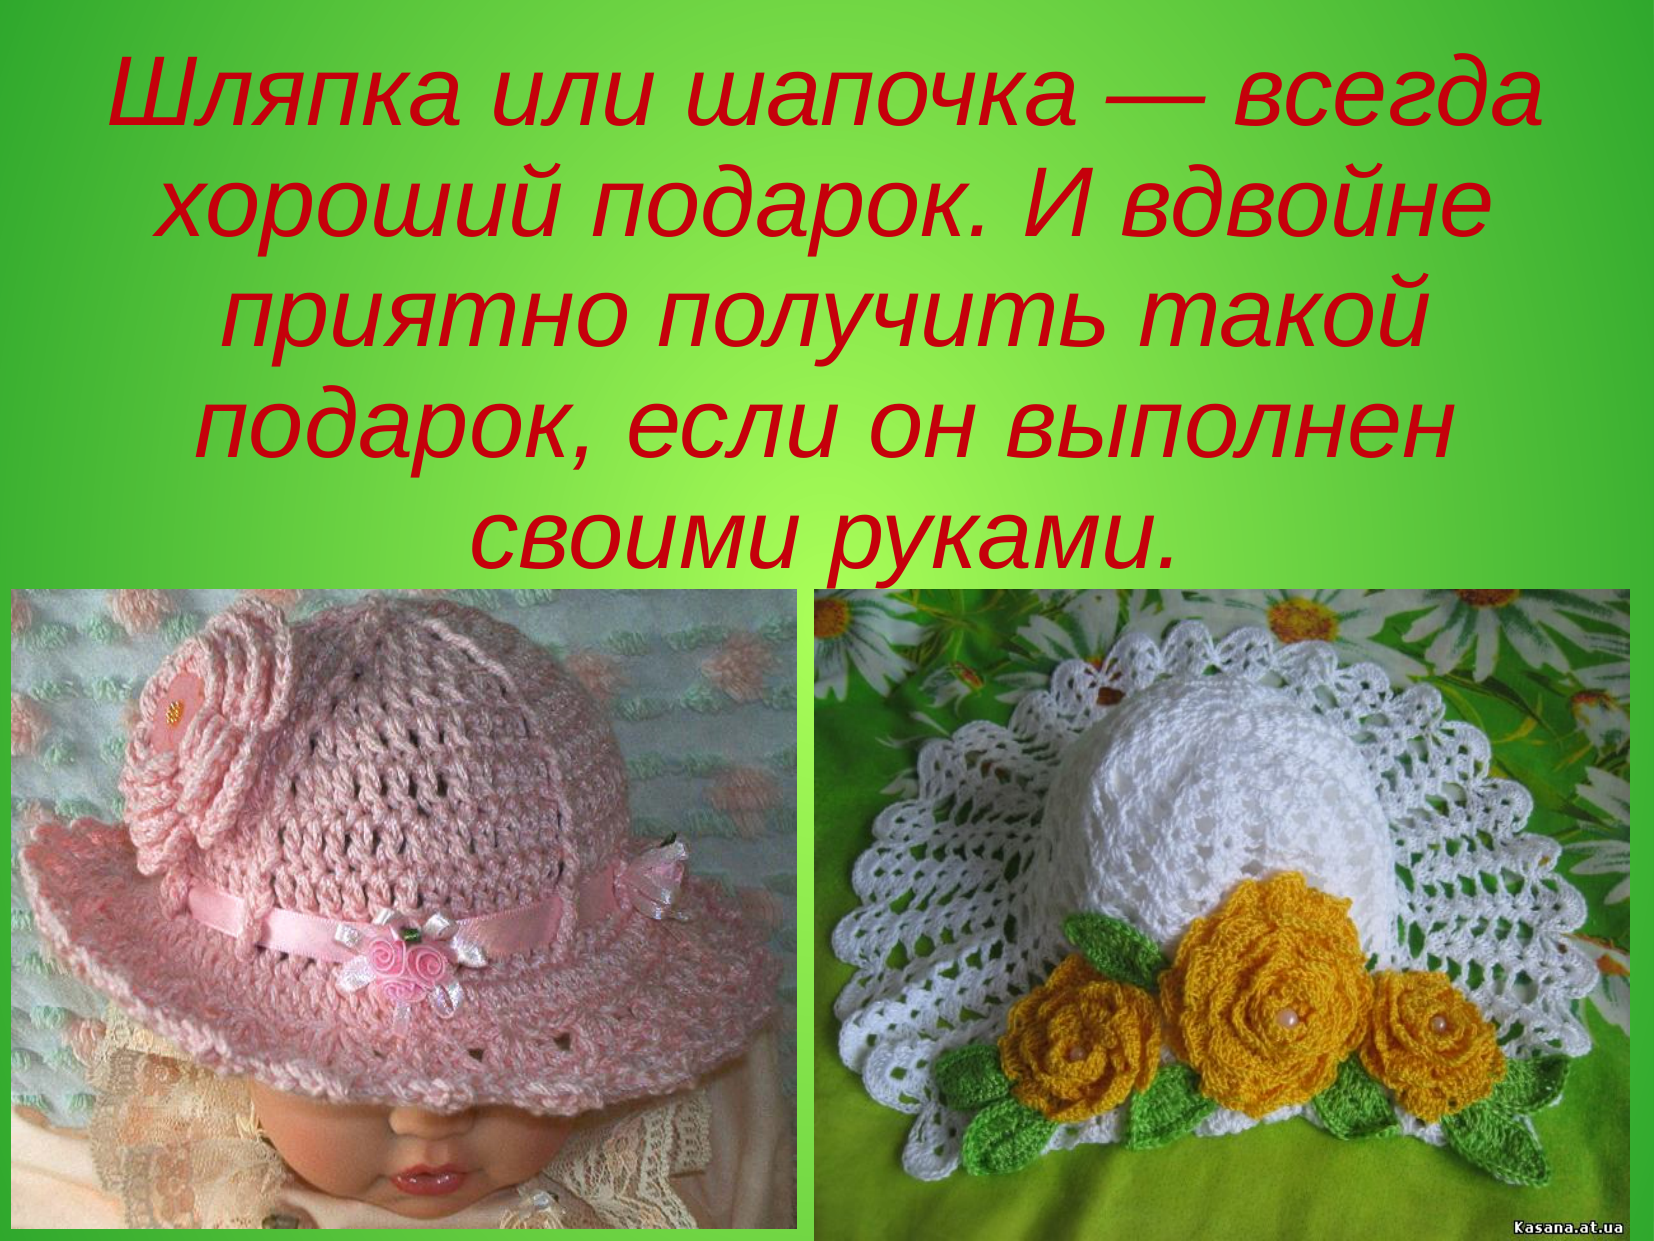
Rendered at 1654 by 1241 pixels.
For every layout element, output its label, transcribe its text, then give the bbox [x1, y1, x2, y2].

picture [814, 589, 1630, 1241]
picture [11, 589, 797, 1229]
title Шляпка или шапочка — всегда хороший подарок. И вдвойне приятно получить такой подарок, если он выполнен своими руками. [82, 35, 1571, 590]
